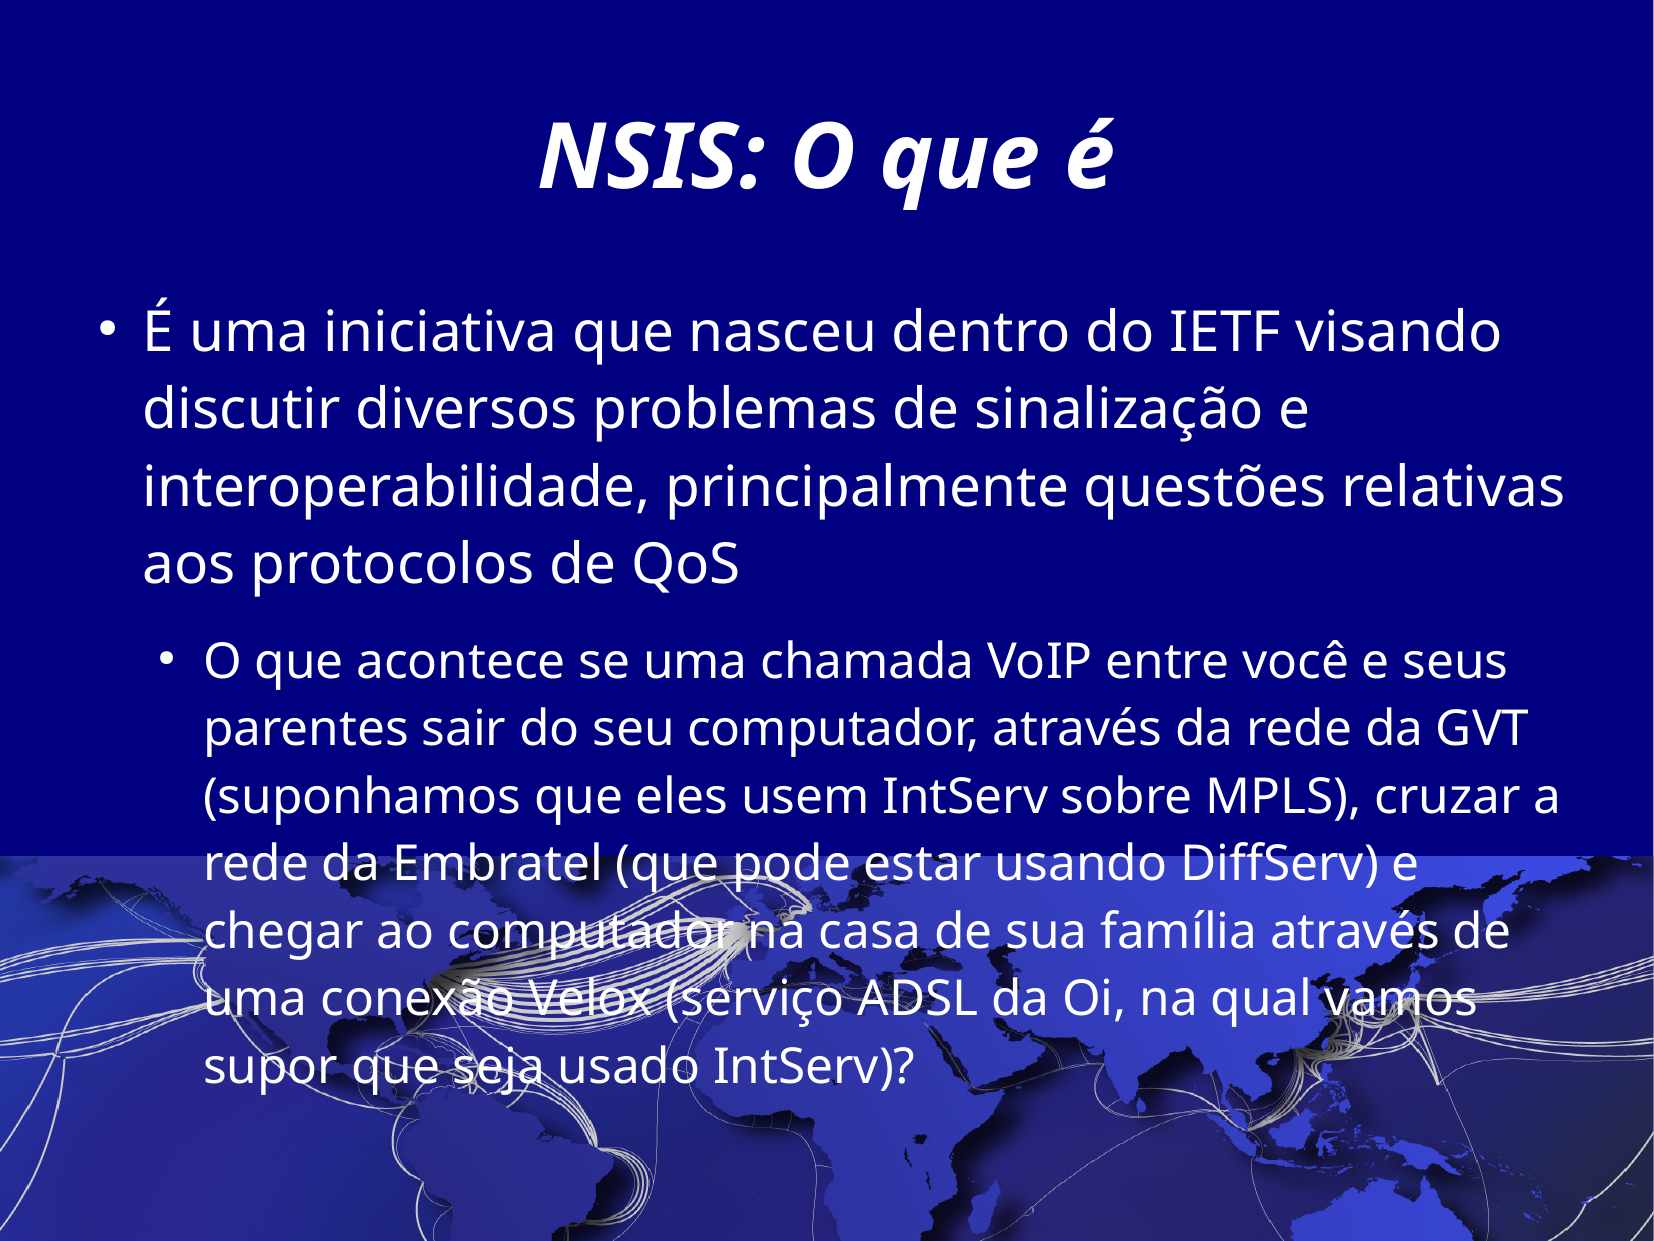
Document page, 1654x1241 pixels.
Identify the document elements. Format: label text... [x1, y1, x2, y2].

list É uma iniciativa que nasceu dentro do IETF visando discutir diversos problemas de sinalização e interoperabilidade, principalmente questões relativas aos protocolos de QoS O que acontece se uma chamada VoIP entre você e seus parentes sair do seu computador, através da rede da GVT (suponhamos que eles usem IntServ sobre MPLS), cruzar a rede da Embratel (que pode estar usando DiffServ) e chegar ao computador na casa de sua família através de uma conexão Velox (serviço ADSL da Oi, na qual vamos supor que seja usado IntServ)? [82, 290, 1571, 1109]
title NSIS: O que é [82, 56, 1571, 250]
picture [0, 856, 1654, 1241]
